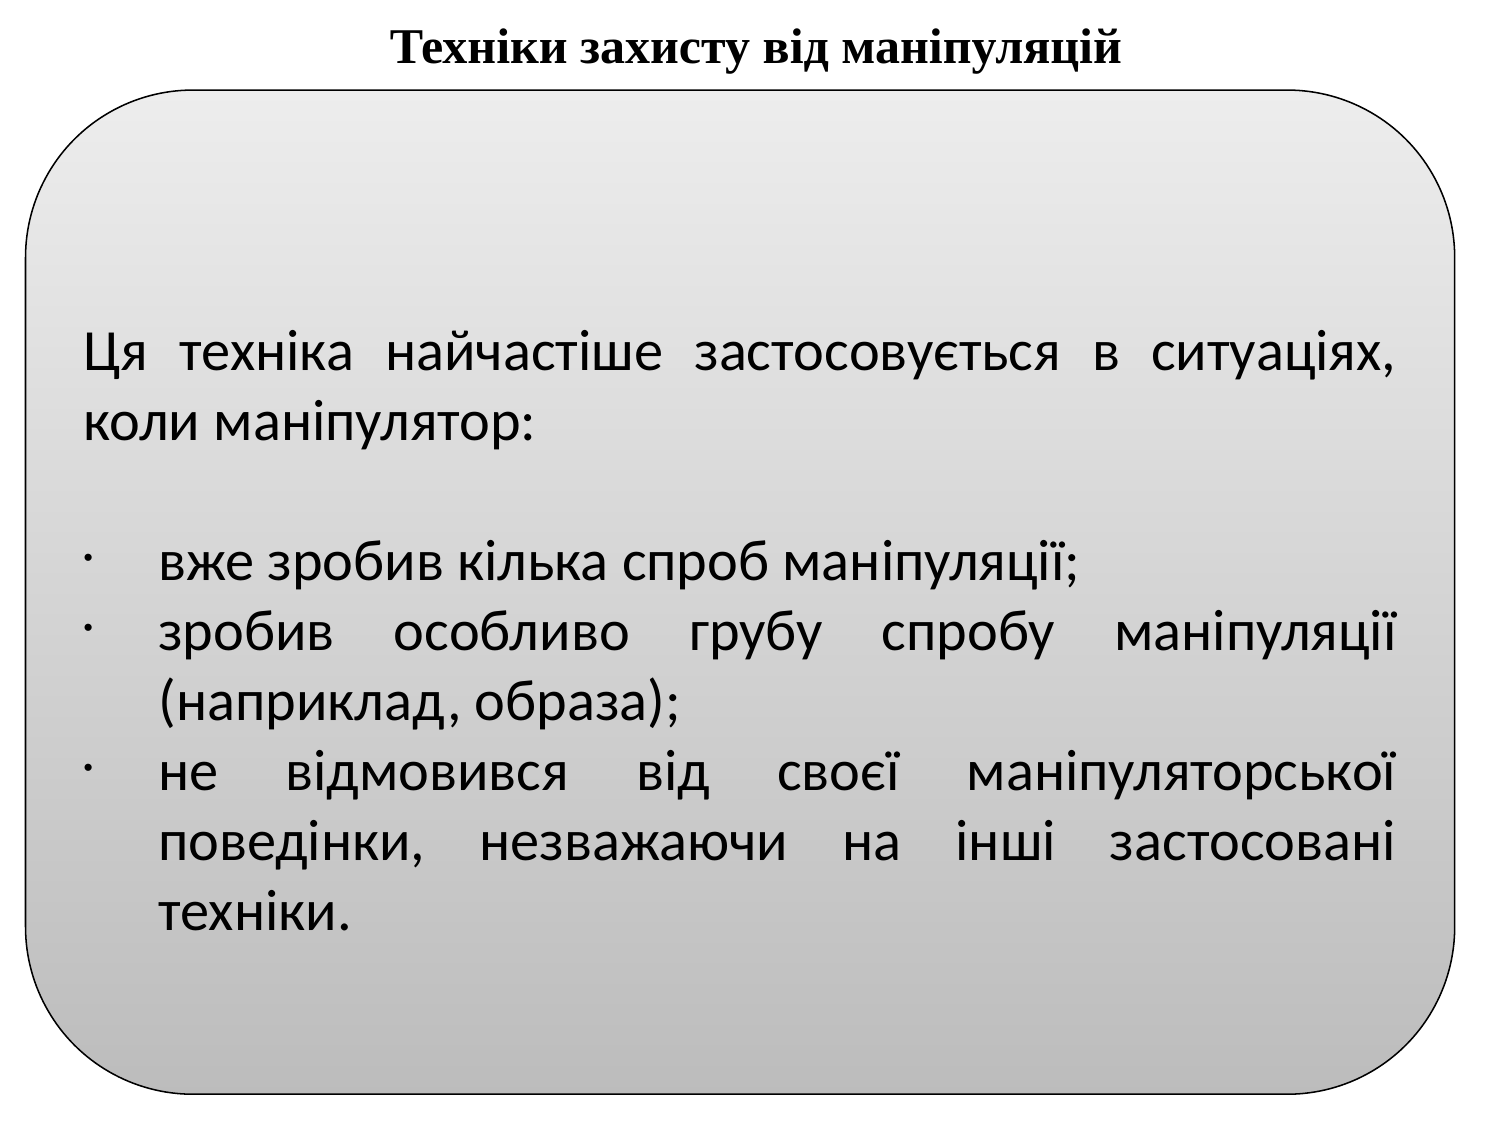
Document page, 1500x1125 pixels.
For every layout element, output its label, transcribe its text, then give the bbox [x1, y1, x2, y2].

text_box Ця техніка найчастіше застосовується в ситуаціях, коли маніпулятор: вже зробив кілька спроб маніпуляції; зробив особливо грубу спробу маніпуляції (наприклад, образа); не відмовився від своєї маніпуляторської поведінки, незважаючи на інші застосовані техніки. [25, 187, 1455, 1095]
title Техніки захисту від маніпуляцій [41, 6, 1471, 209]
